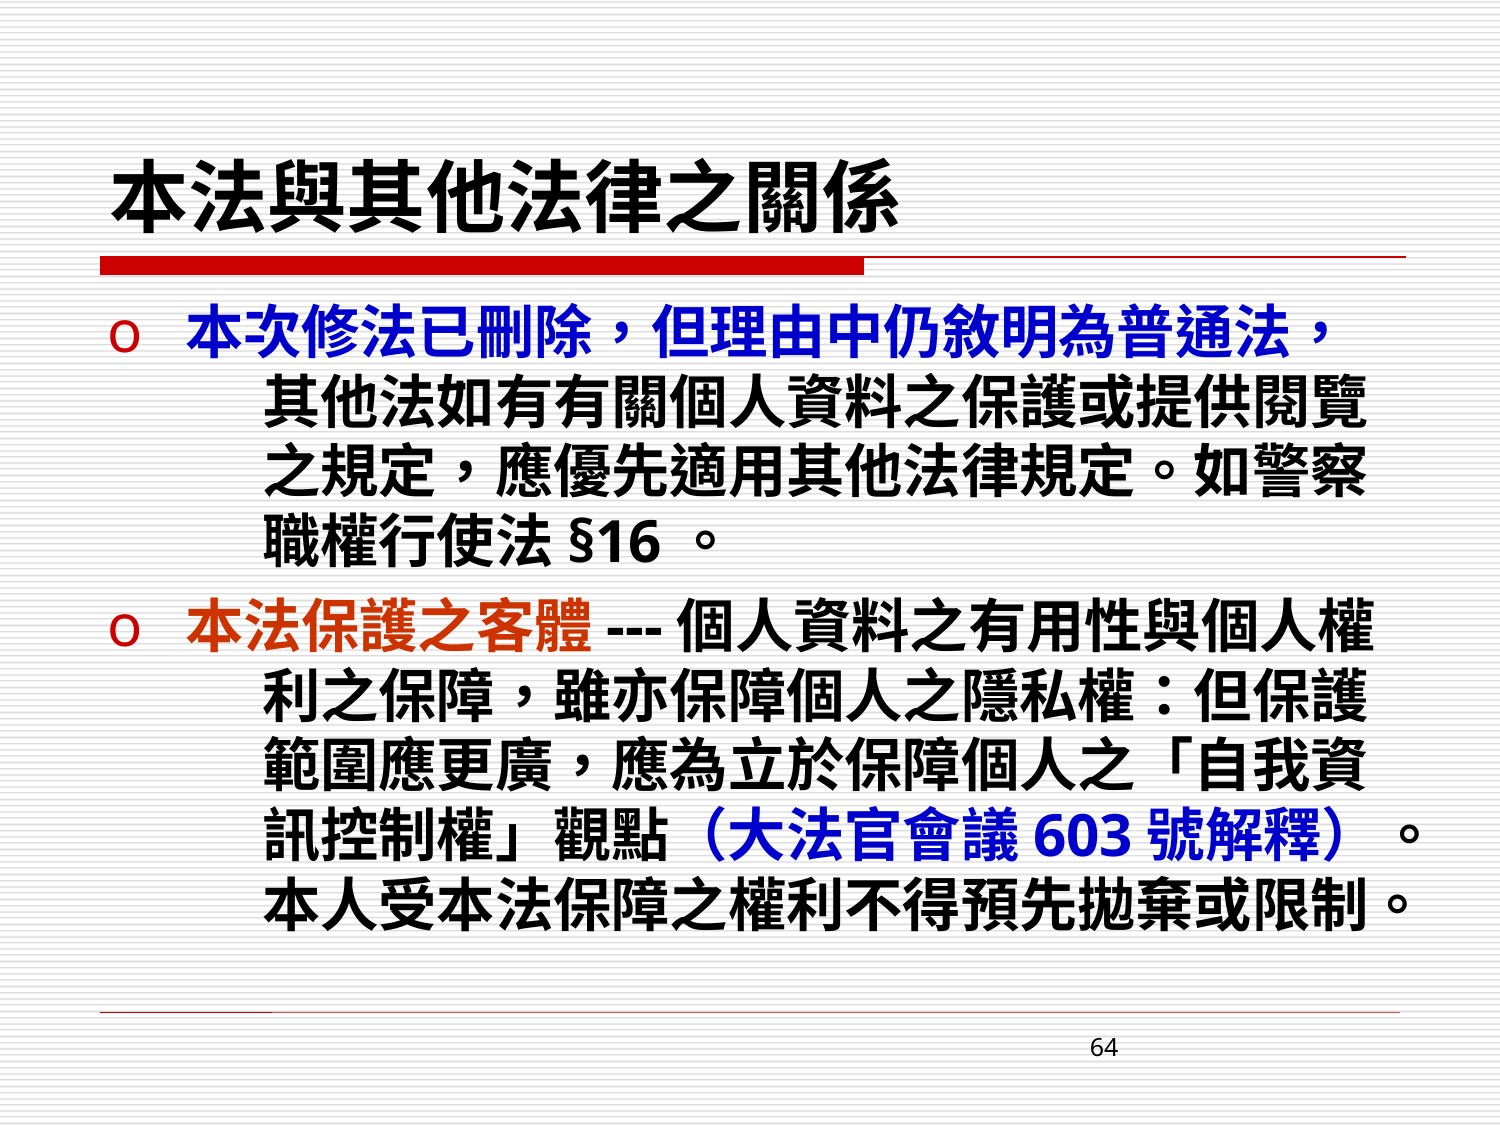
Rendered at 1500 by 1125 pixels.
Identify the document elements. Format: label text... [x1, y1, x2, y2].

text_box [1074, 1024, 1400, 1103]
title 本法與其他法律之關係 [94, 50, 1407, 250]
list 本次修法已刪除，但理由中仍敘明為普通法，其他法如有有關個人資料之保護或提供閱覽之規定，應優先適用其他法律規定。如警察職權行使法§16。 本法保護之客體---個人資料之有用性與個人權利之保障，雖亦保障個人之隱私權：但保護範圍應更廣，應為立於保障個人之「自我資訊控制權」觀點（大法官會議603號解釋）。本人受本法保障之權利不得預先拋棄或限制。 [92, 287, 1406, 988]
